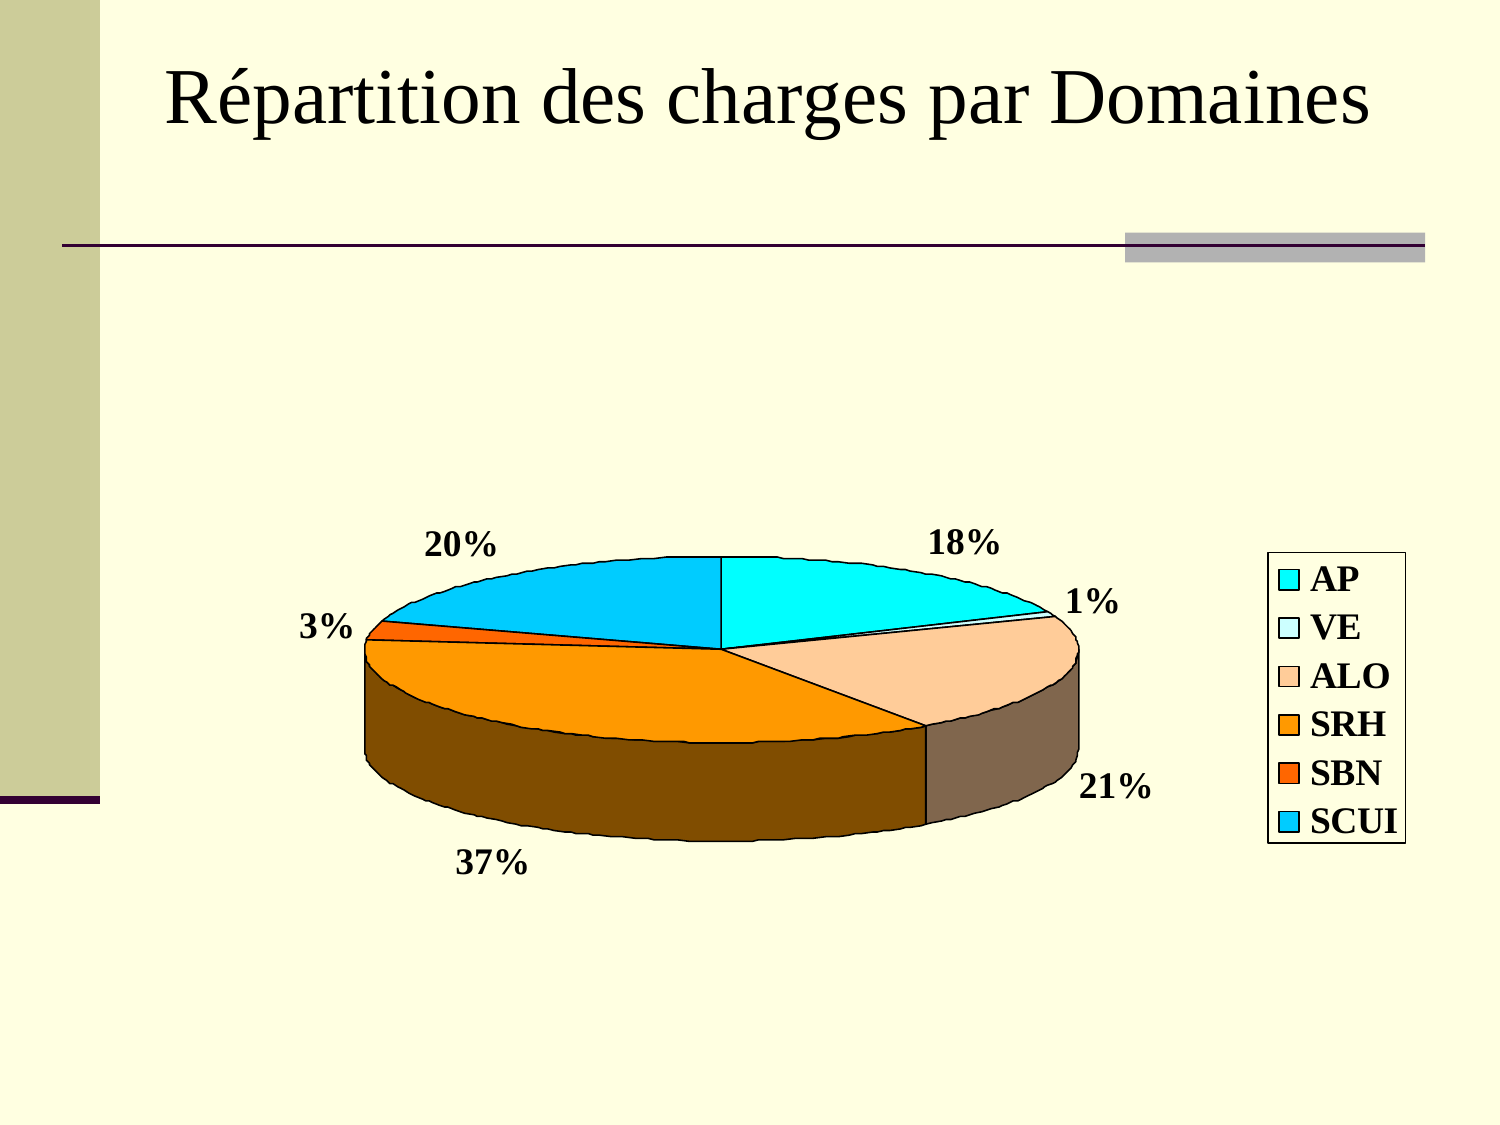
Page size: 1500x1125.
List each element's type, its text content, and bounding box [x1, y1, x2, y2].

title Répartition des charges par Domaines [150, 36, 1426, 243]
chart [171, 361, 1422, 1037]
